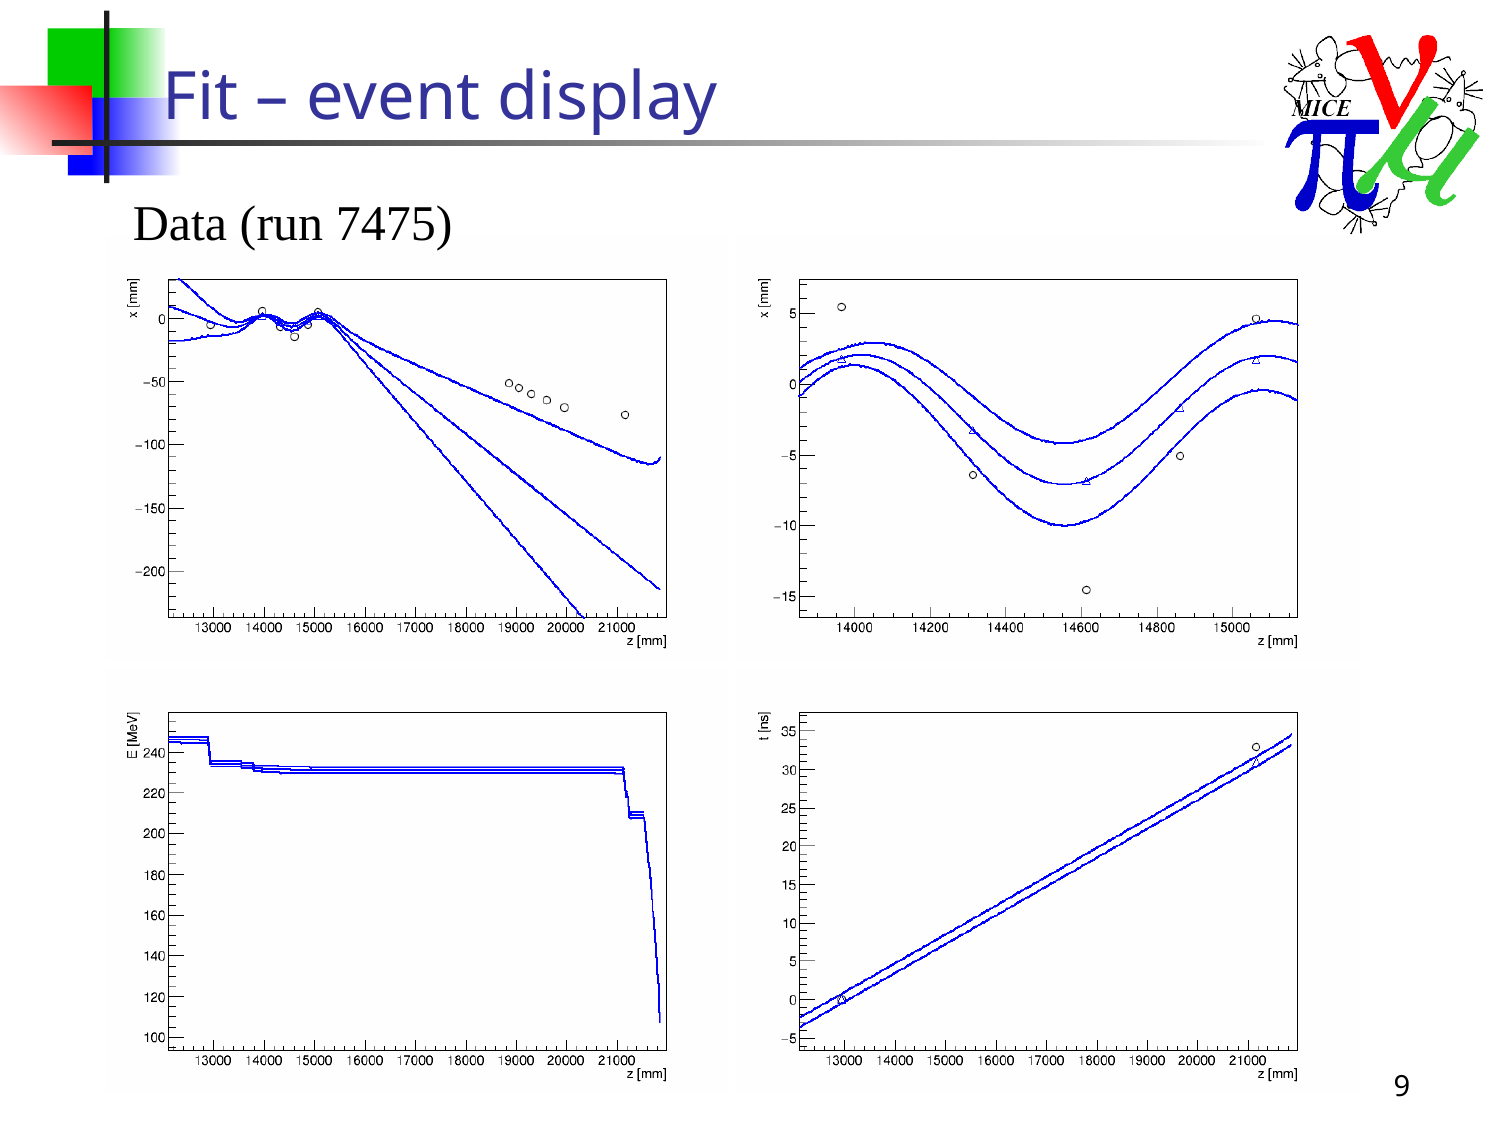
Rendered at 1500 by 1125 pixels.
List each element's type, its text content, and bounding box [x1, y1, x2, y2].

picture [106, 669, 728, 1093]
picture [106, 236, 728, 660]
text_box Data (run 7475) [118, 188, 468, 260]
title Fit – event display [162, 0, 1441, 188]
picture [737, 5, 1500, 660]
picture [737, 669, 1359, 1093]
